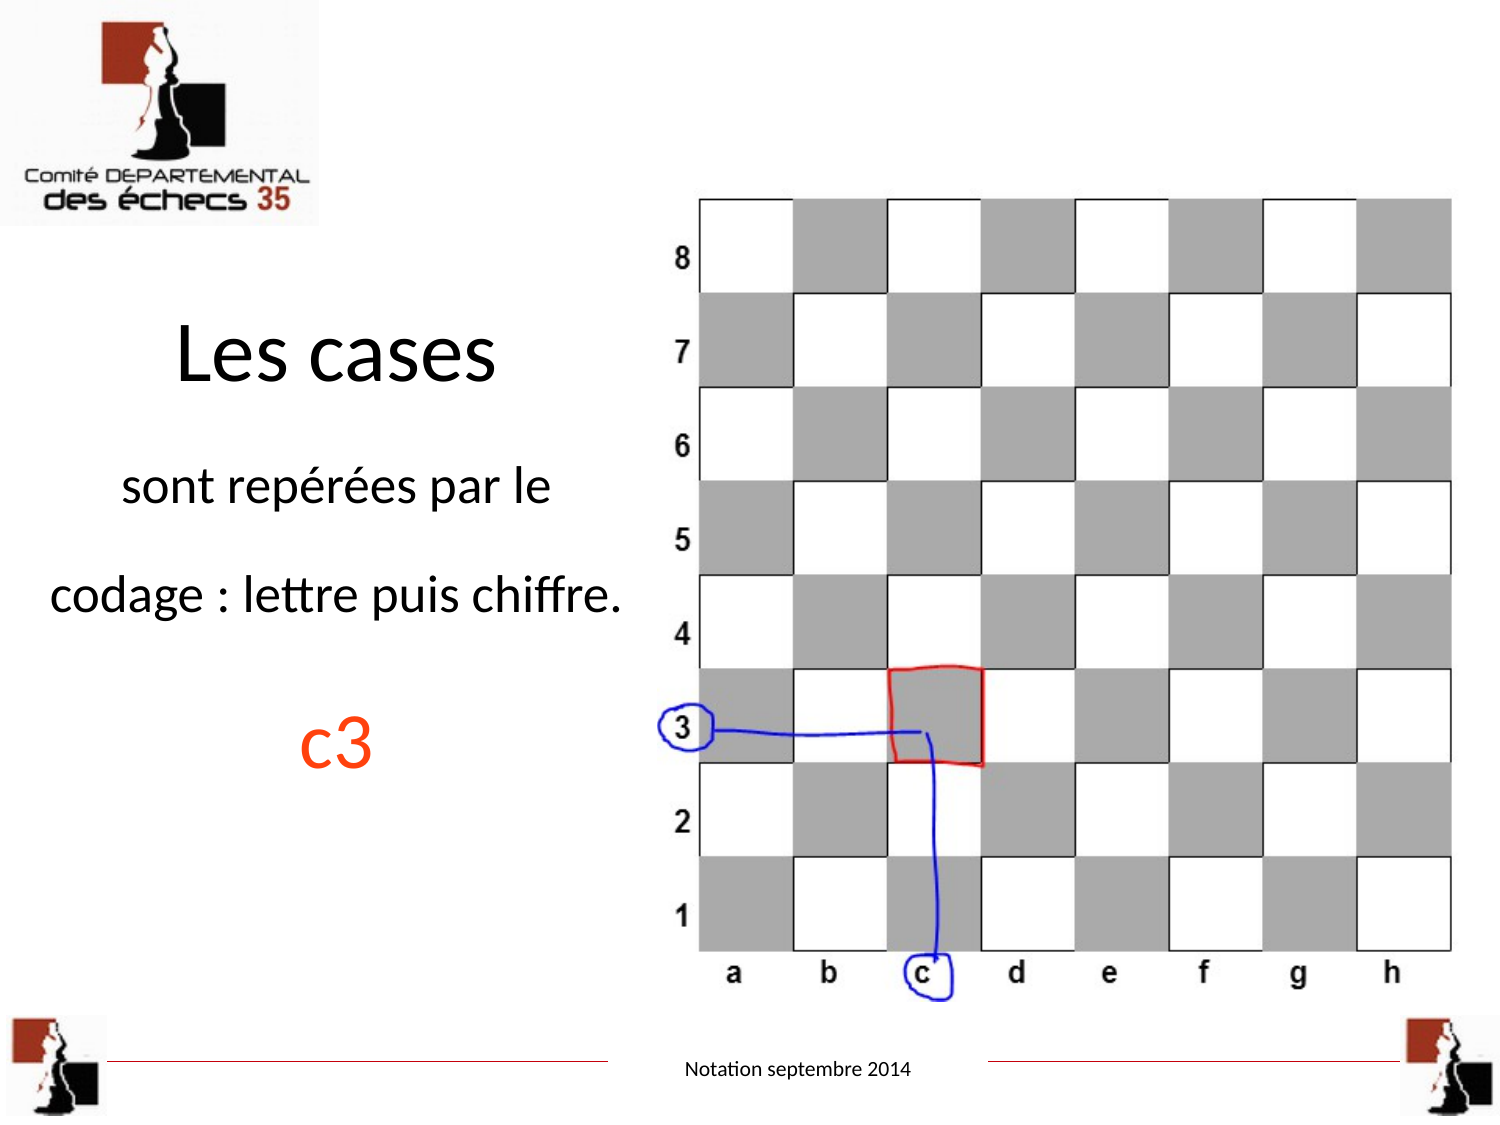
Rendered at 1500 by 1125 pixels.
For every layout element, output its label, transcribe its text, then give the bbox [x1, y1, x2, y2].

picture [6, 1015, 107, 1116]
title Les cases sont repérées par le codage : lettre puis chiffre. c3 [23, 318, 650, 709]
picture [657, 188, 1477, 1002]
picture [1400, 1015, 1500, 1116]
picture [0, 0, 319, 226]
